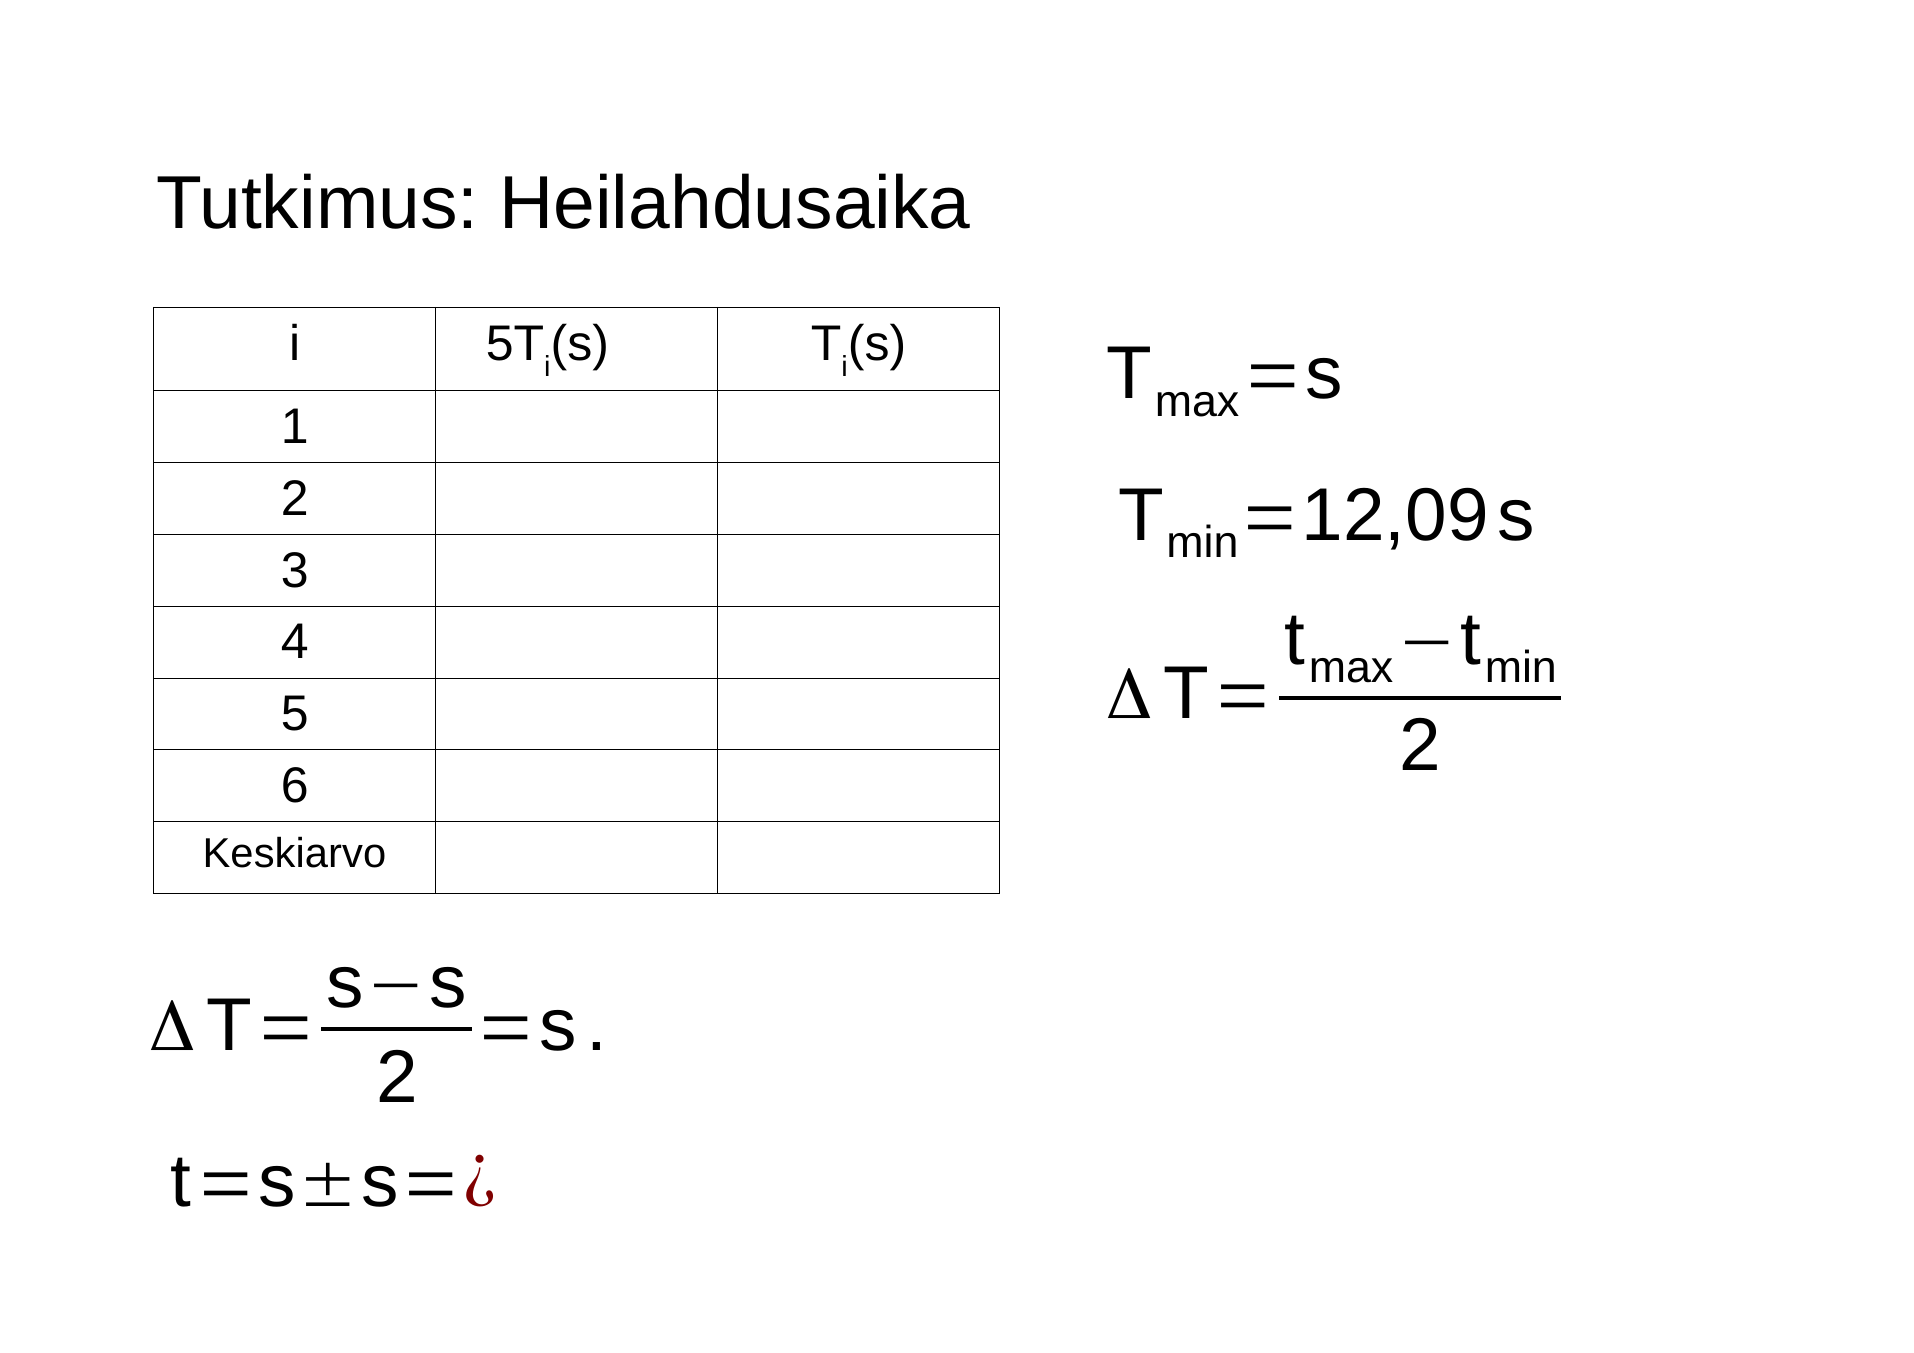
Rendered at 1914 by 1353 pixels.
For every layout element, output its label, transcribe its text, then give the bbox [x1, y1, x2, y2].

table_cell [436, 463, 717, 534]
table_cell [718, 822, 999, 893]
table_cell [436, 679, 717, 749]
table_cell [718, 679, 999, 749]
table_cell 6 [154, 750, 435, 821]
table_header Ti(s) [718, 308, 999, 390]
table_cell [436, 391, 717, 462]
table_cell [436, 822, 717, 893]
table_cell [718, 535, 999, 606]
table_cell [718, 391, 999, 462]
table_header i [154, 308, 435, 390]
table_cell 1 [154, 391, 435, 462]
chart [161, 1138, 504, 1223]
table_cell [436, 750, 717, 821]
chart [1098, 330, 1350, 427]
table_cell [718, 750, 999, 821]
chart [141, 939, 613, 1118]
chart [1098, 596, 1571, 787]
text_box Tutkimus: Heilahdusaika [141, 153, 987, 253]
table_cell [436, 535, 717, 606]
table_header 5Ti(s) [436, 308, 717, 390]
table_cell [718, 463, 999, 534]
table_cell [436, 607, 717, 678]
table_cell 5 [154, 679, 435, 749]
table_cell 4 [154, 607, 435, 678]
table_cell 3 [154, 535, 435, 606]
table_cell [718, 607, 999, 678]
table_cell Keskiarvo [154, 822, 435, 893]
chart [1110, 472, 1542, 568]
table_cell 2 [154, 463, 435, 534]
